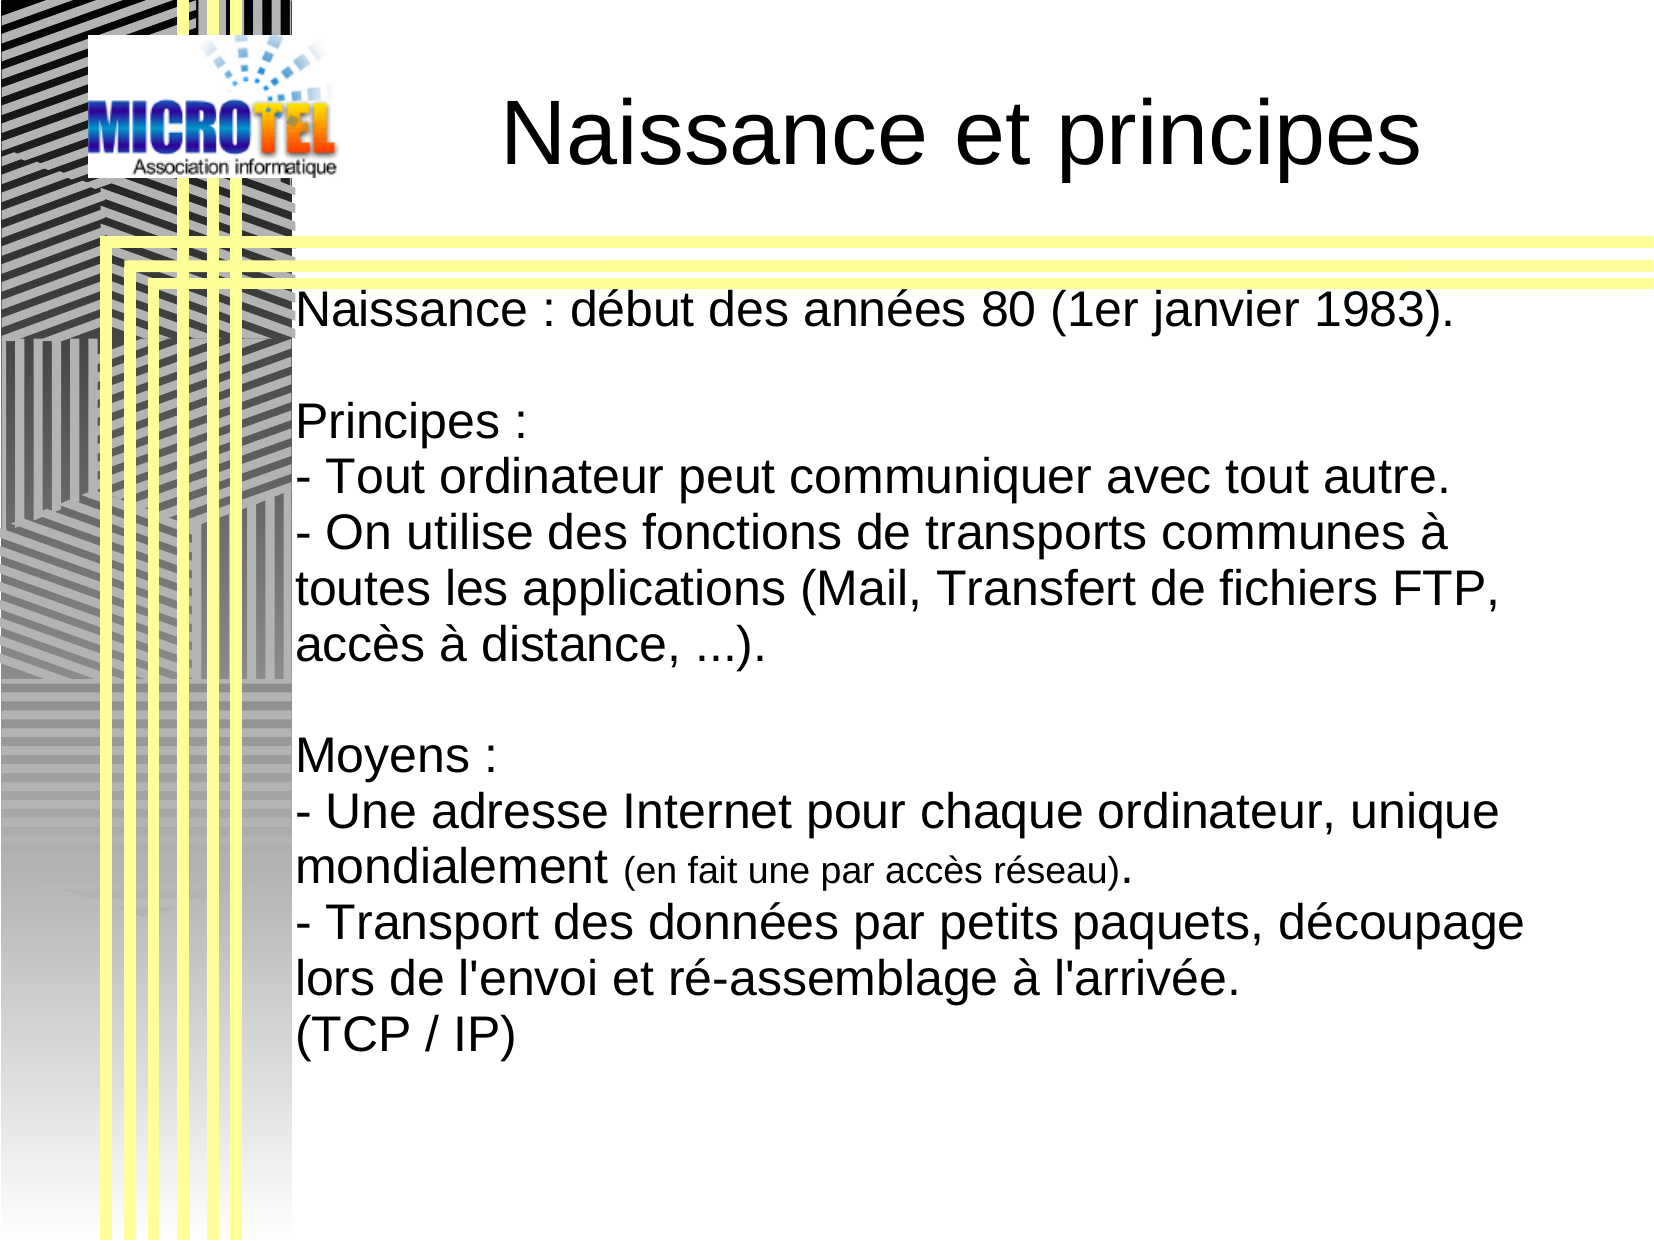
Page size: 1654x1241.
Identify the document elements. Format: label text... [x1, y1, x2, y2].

subtitle Naissance : début des années 80 (1er janvier 1983). Principes : - Tout ordinateur peut communiquer avec tout autre. - On utilise des fonctions de transports communes à toutes les applications (Mail, Transfert de fichiers FTP, accès à distance, ...). Moyens : - Une adresse Internet pour chaque ordinateur, unique mondialement (en fait une par accès réseau). - Transport des données par petits paquets, découpage lors de l'envoi et ré-assemblage à l'arrivée. (TCP / IP) [295, 281, 1571, 1118]
title Naissance et principes [354, 29, 1571, 237]
picture [88, 35, 340, 178]
